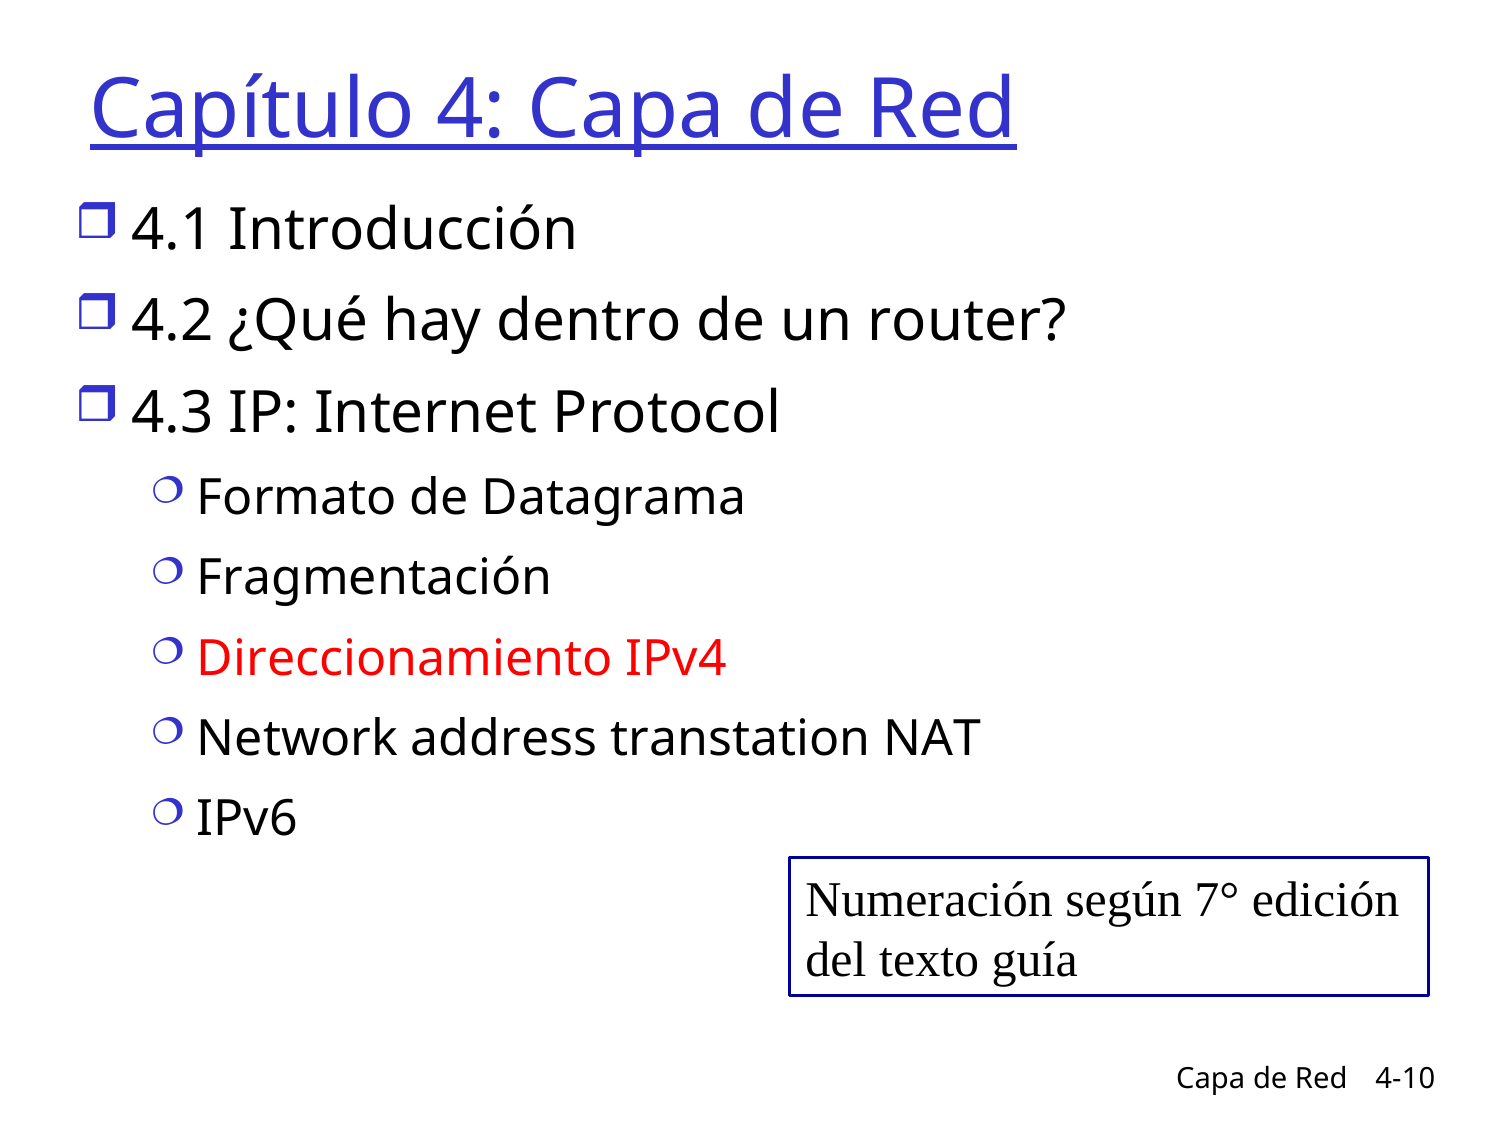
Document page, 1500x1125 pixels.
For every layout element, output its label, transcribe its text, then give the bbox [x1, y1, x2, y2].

list 4.1 Introducción 4.2 ¿Qué hay dentro de un router? 4.3 IP: Internet Protocol Formato de Datagrama Fragmentación Direccionamiento IPv4 Network address transtation NAT IPv6 [75, 187, 1463, 1029]
text_box Numeración según 7° edición del texto guía [789, 857, 1429, 996]
title Capítulo 4: Capa de Red [75, 23, 1463, 187]
